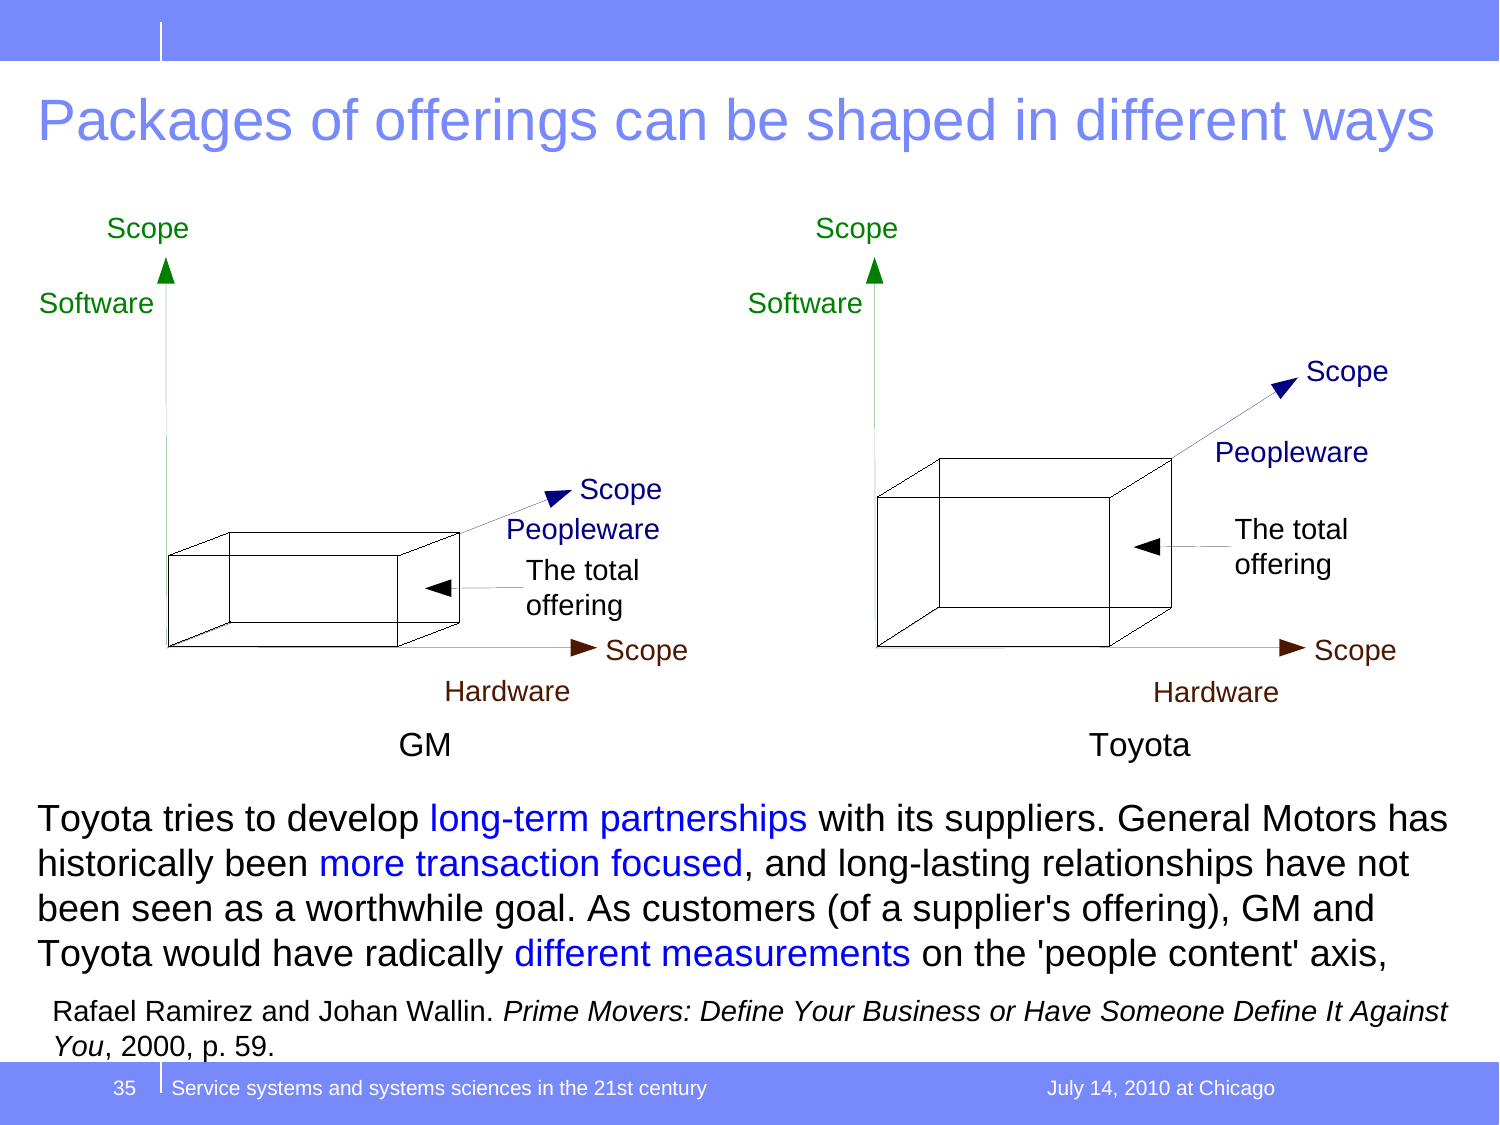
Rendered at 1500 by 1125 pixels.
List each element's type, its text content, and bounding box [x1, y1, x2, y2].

text_box Peopleware [491, 496, 690, 553]
text_box Toyota tries to develop long-term partnerships with its suppliers. General Motors has historically been more transaction focused, and long-lasting relationships have not been seen as a worthwhile goal. As customers (of a supplier's offering), GM and Toyota would have radically different measurements on the 'people content' axis, [22, 785, 1483, 982]
text_box Scope [564, 455, 711, 513]
text_box [939, 458, 1172, 608]
text_box The total offering [511, 521, 705, 629]
text_box Hardware [312, 658, 703, 716]
text_box [229, 556, 397, 623]
text_box GM [161, 696, 690, 771]
text_box Toyota [875, 696, 1404, 771]
text_box Hardware [1021, 658, 1411, 716]
text_box Scope [1291, 337, 1437, 395]
text_box Rafael Ramirez and Johan Wallin. Prime Movers: Define Your Business or Have Someone Define It Against You, 2000, p. 59. [37, 985, 1487, 1072]
text_box Peopleware [1200, 419, 1399, 477]
text_box Scope [800, 195, 946, 252]
text_box Software [17, 224, 176, 327]
text_box [229, 532, 460, 623]
text_box Software [726, 224, 885, 327]
text_box Scope [91, 194, 238, 252]
text_box The total offering [1219, 479, 1414, 588]
text_box Scope [590, 616, 736, 674]
text_box Scope [1299, 616, 1445, 674]
text_box [939, 498, 1109, 608]
title Packages of offerings can be shaped in different ways [37, 90, 1463, 205]
